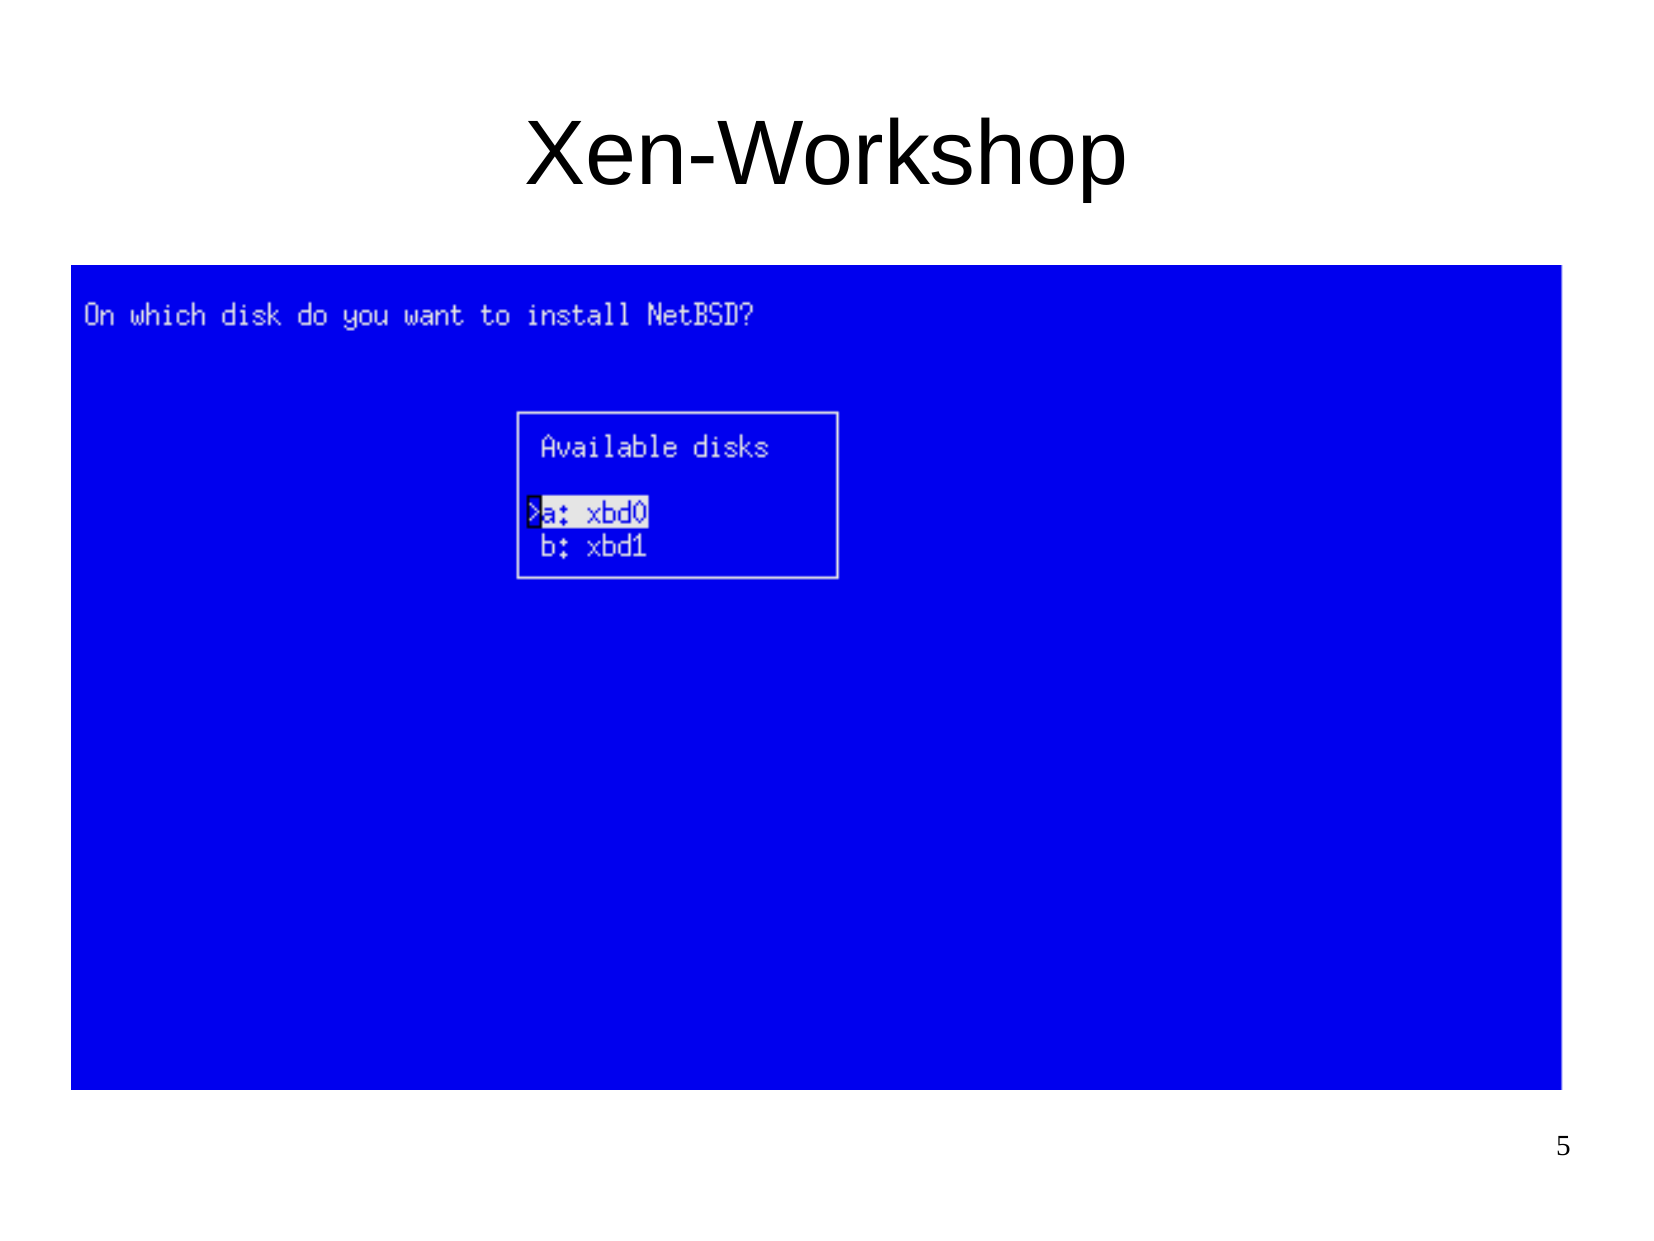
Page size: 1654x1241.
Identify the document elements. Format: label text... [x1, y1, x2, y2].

title Xen-Workshop [82, 49, 1571, 257]
picture [71, 265, 1565, 1090]
